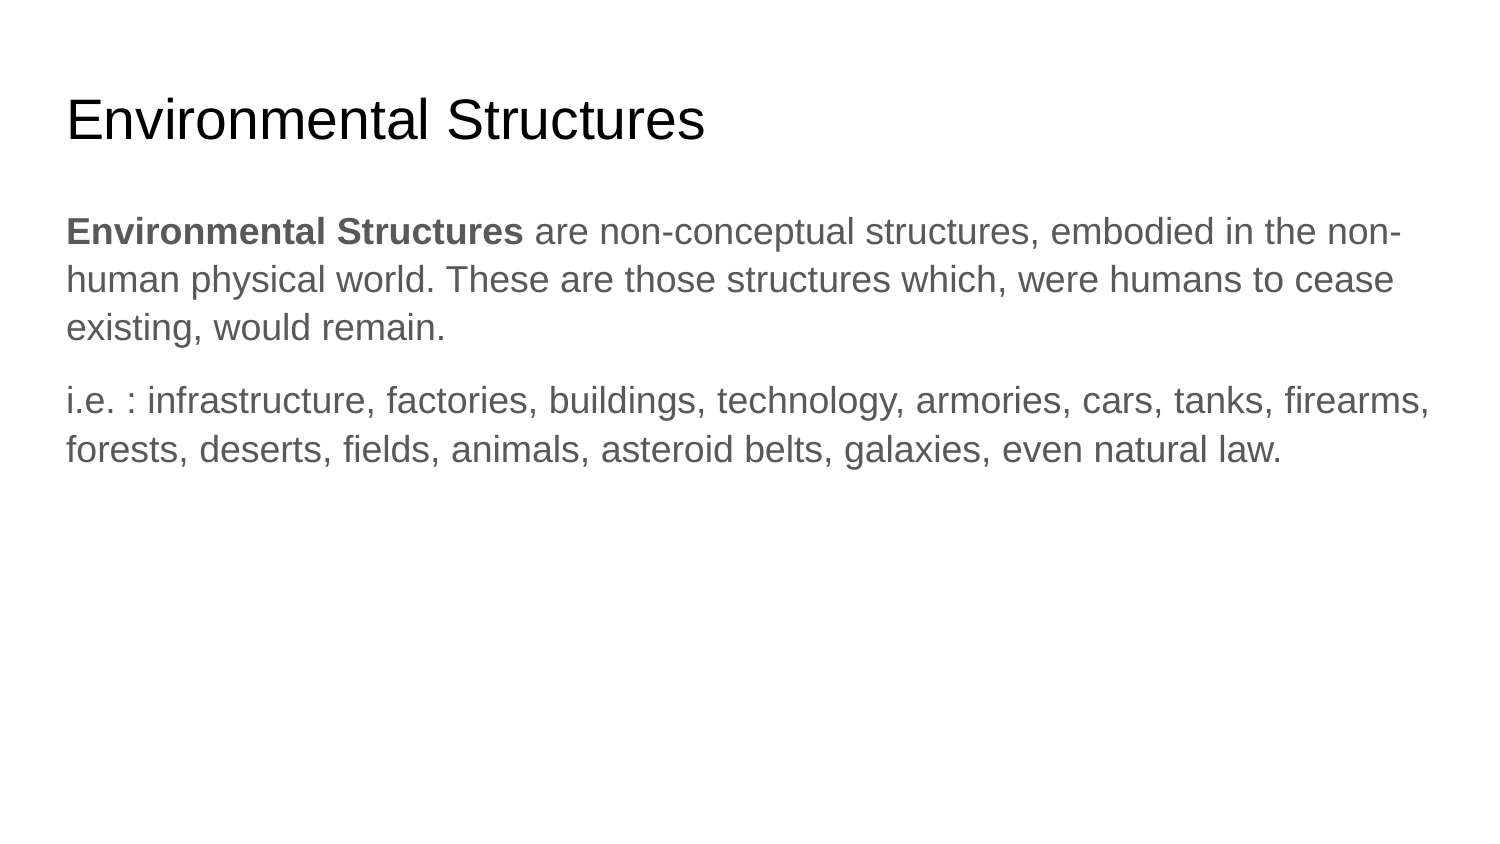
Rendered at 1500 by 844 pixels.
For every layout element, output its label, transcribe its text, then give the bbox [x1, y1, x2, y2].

title Environmental Structures [51, 72, 1449, 167]
list Environmental Structures are non-conceptual structures, embodied in the non-human physical world. These are those structures which, were humans to cease existing, would remain. i.e. : infrastructure, factories, buildings, technology, armories, cars, tanks, firearms, forests, deserts, fields, animals, asteroid belts, galaxies, even natural law. [51, 189, 1449, 750]
